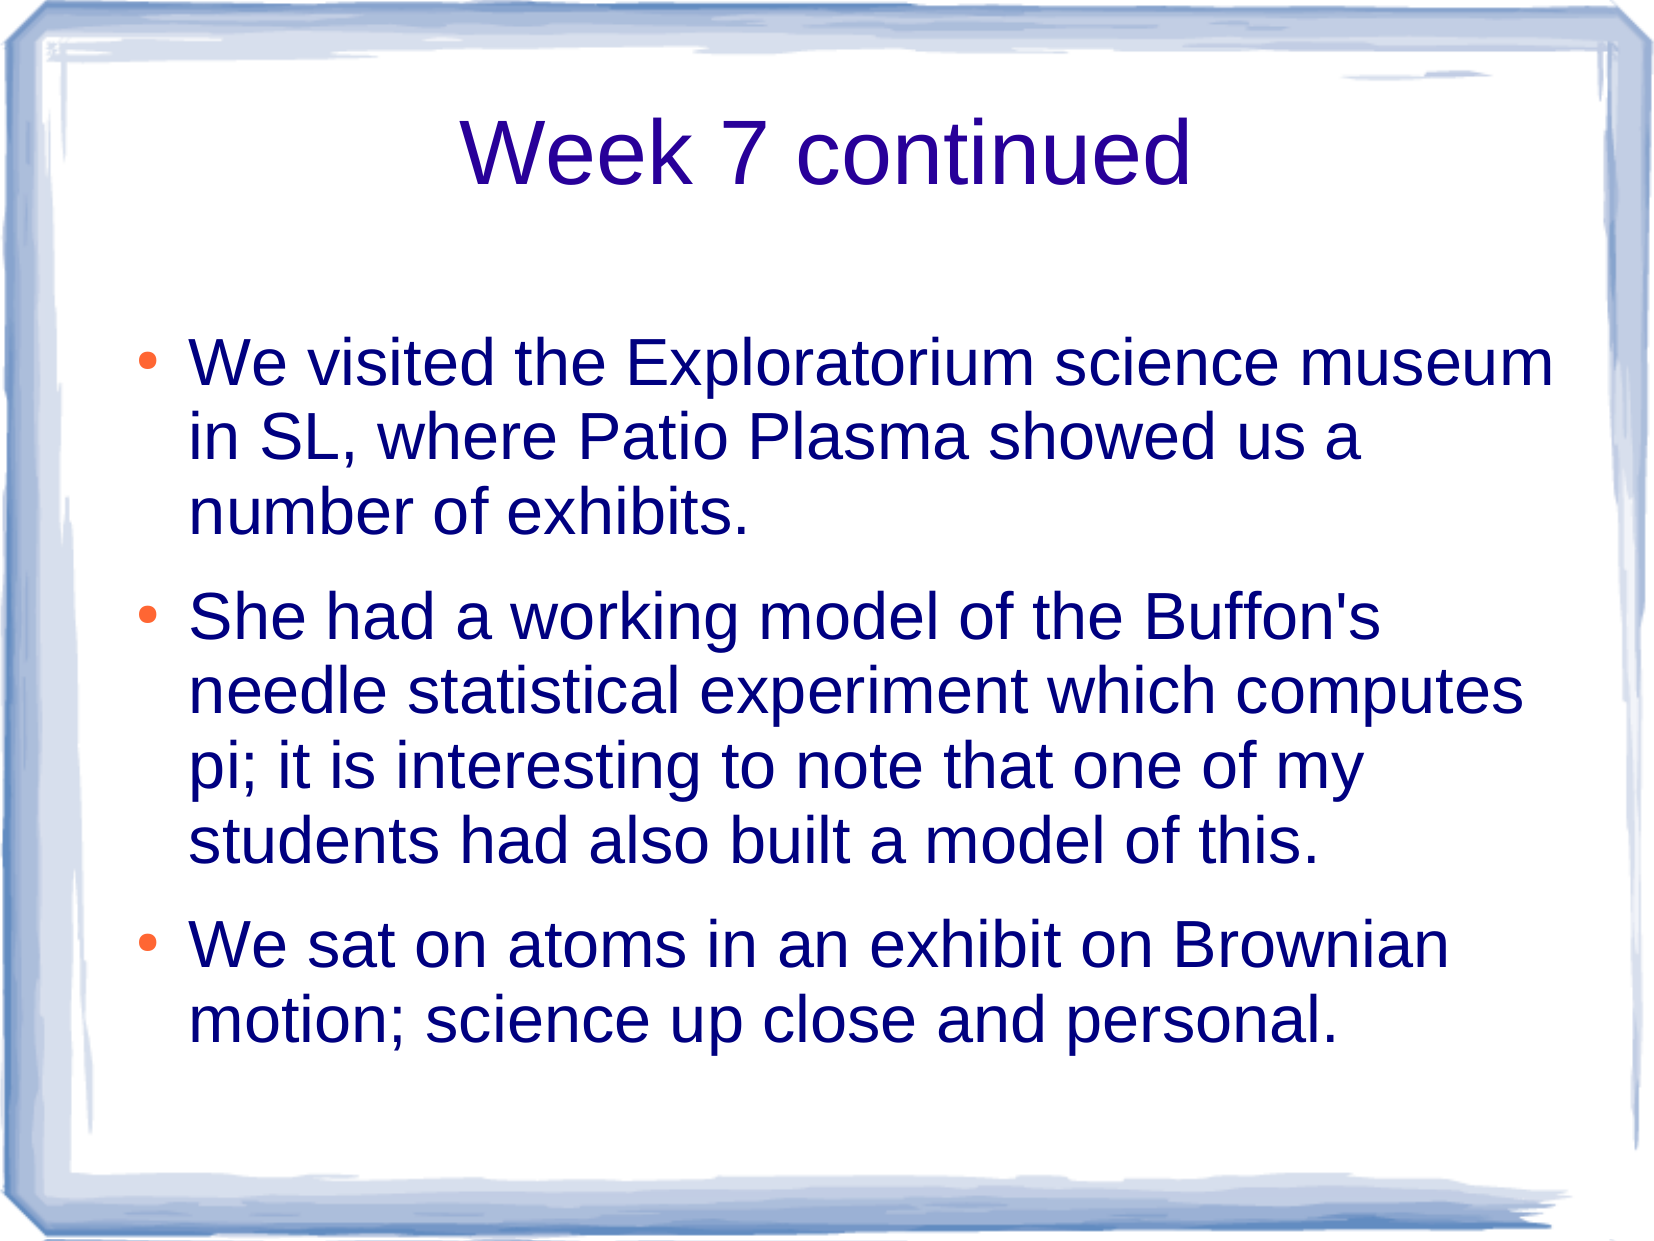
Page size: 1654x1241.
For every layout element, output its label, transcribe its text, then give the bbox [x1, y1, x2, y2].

picture [0, 0, 1654, 1241]
title Week 7 continued [82, 56, 1571, 250]
list We visited the Exploratorium science museum in SL, where Patio Plasma showed us a number of exhibits. She had a working model of the Buffon's needle statistical experiment which computes pi; it is interesting to note that one of my students had also built a model of this. We sat on atoms in an exhibit on Brownian motion; science up close and personal. [118, 324, 1571, 1057]
